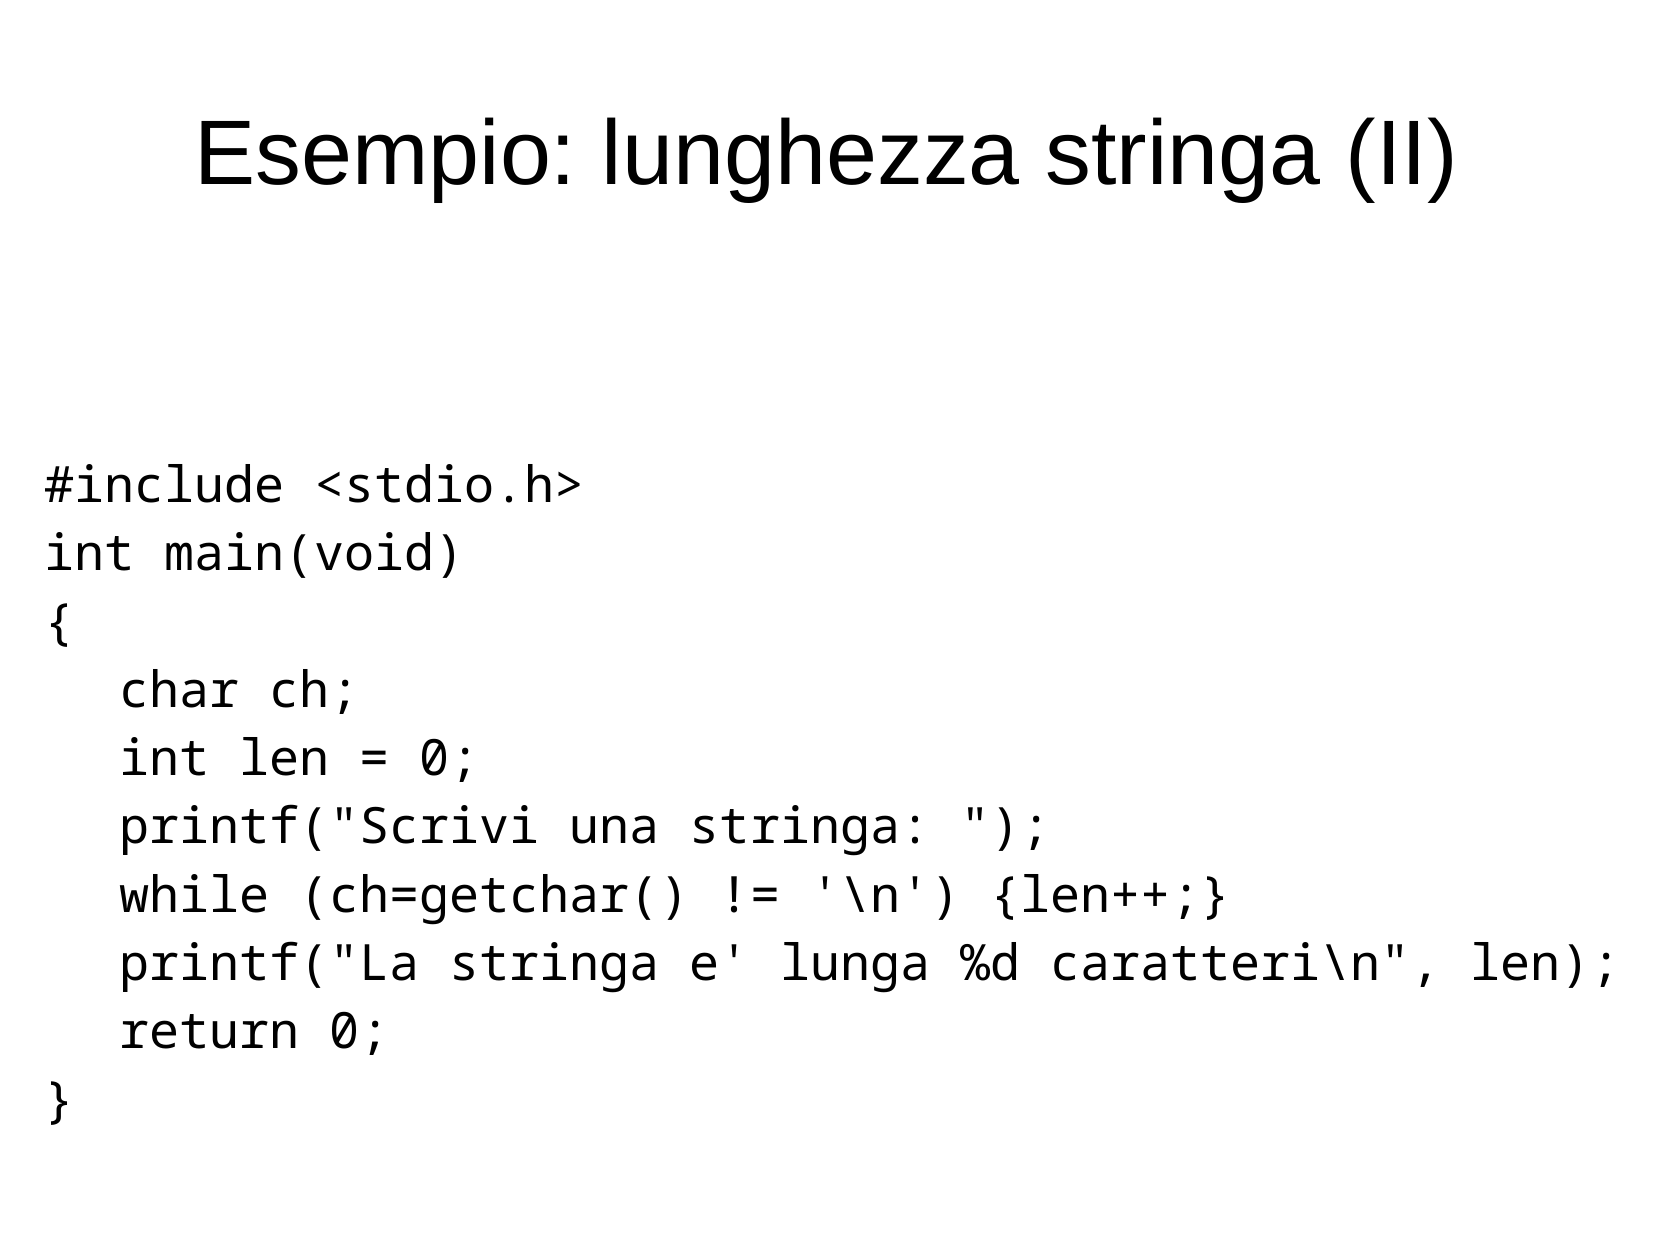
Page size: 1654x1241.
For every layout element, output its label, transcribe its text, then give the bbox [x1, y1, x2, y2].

text_box #include <stdio.h> int main(void) { char ch; int len = 0; printf("Scrivi una stringa: "); while (ch=getchar() != '\n') {len++;} printf("La stringa e' lunga %d caratteri\n", len); return 0; } [30, 441, 1636, 1087]
title Esempio: lunghezza stringa (II) [82, 49, 1571, 257]
